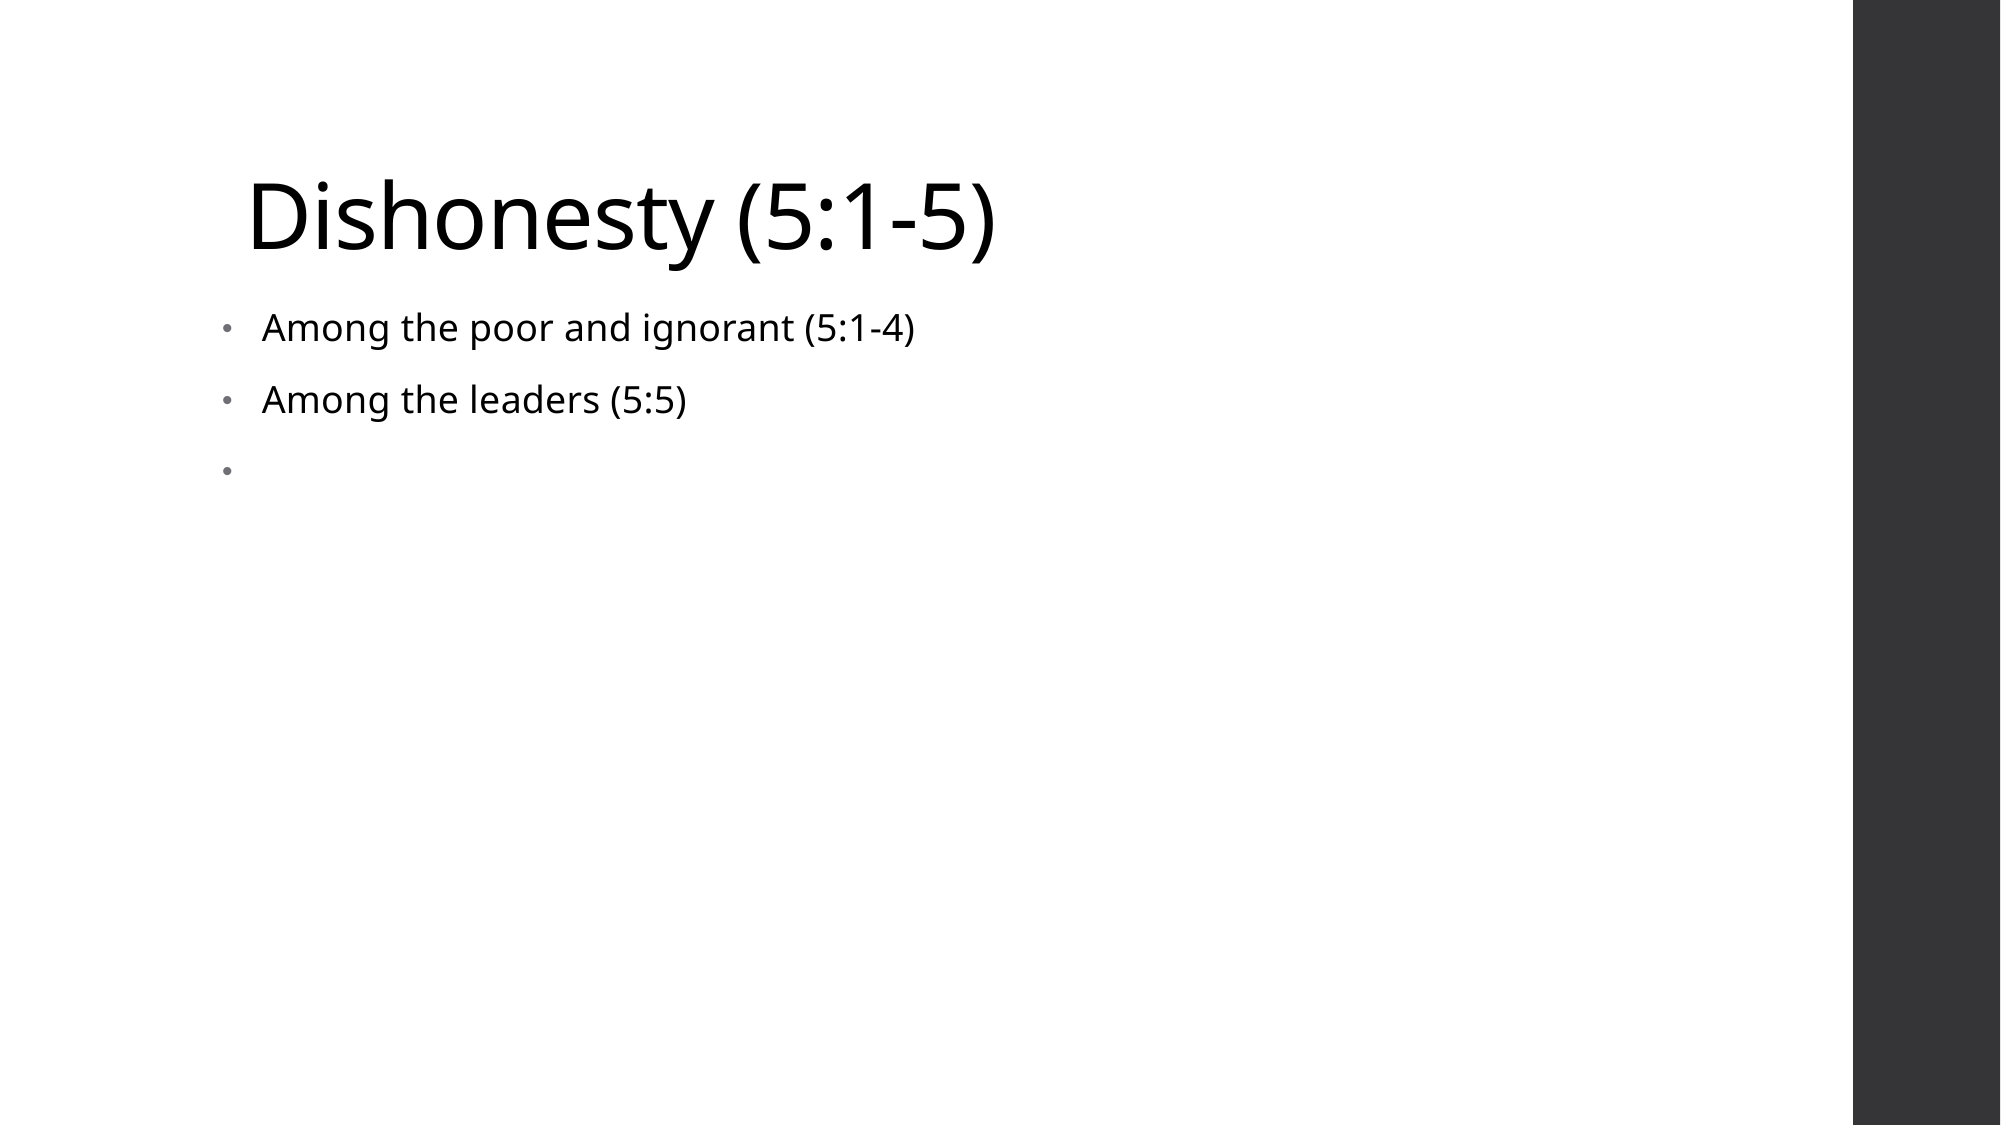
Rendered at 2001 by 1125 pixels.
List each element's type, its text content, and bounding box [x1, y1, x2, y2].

title Dishonesty (5:1-5) [206, 60, 1797, 278]
list Among the poor and ignorant (5:1-4) Among the leaders (5:5) [206, 299, 1617, 1014]
